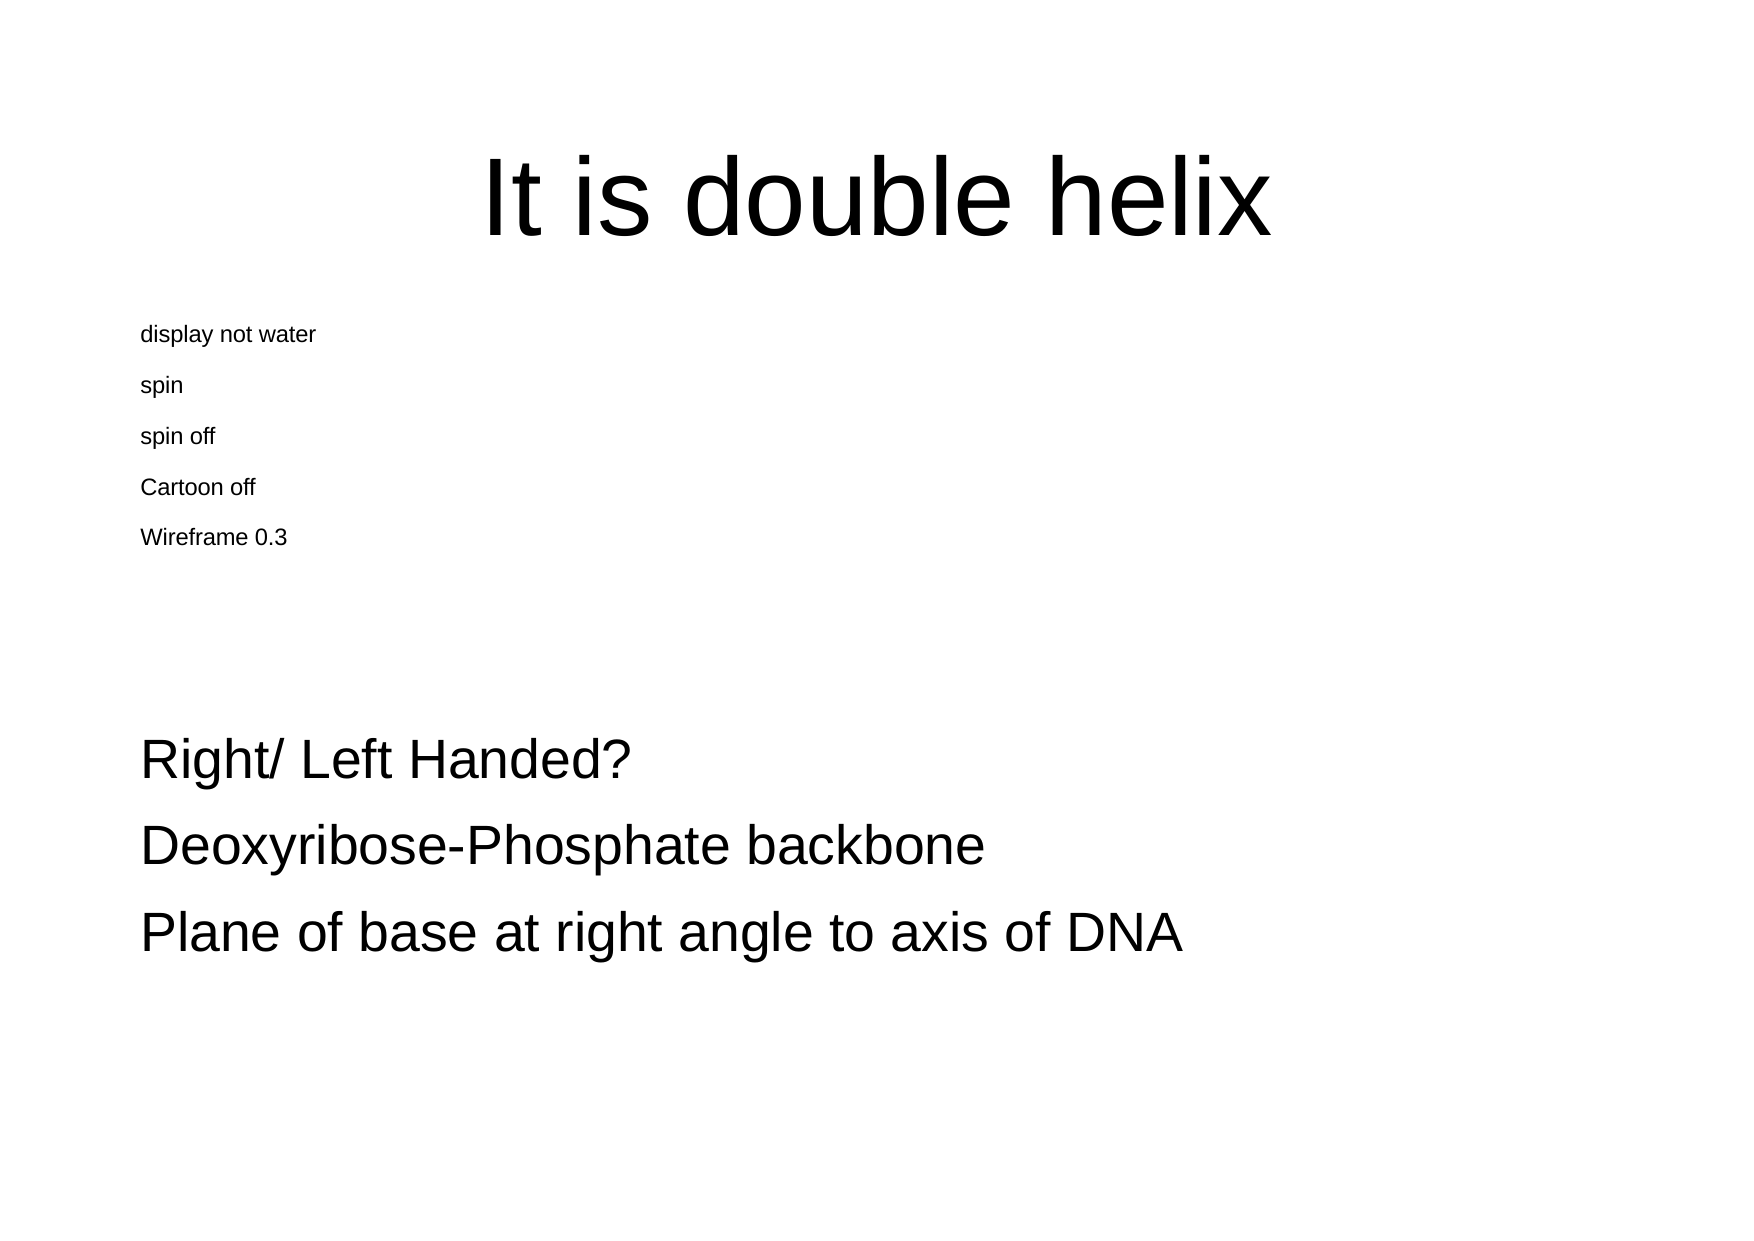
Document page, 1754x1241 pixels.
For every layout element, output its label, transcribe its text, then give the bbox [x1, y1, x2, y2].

title It is double helix [140, 103, 1614, 291]
list display not water spin spin off Cartoon off Wireframe 0.3 Right/ Left Handed? Deoxyribose-Phosphate backbone Plane of base at right angle to axis of DNA [140, 321, 1614, 973]
